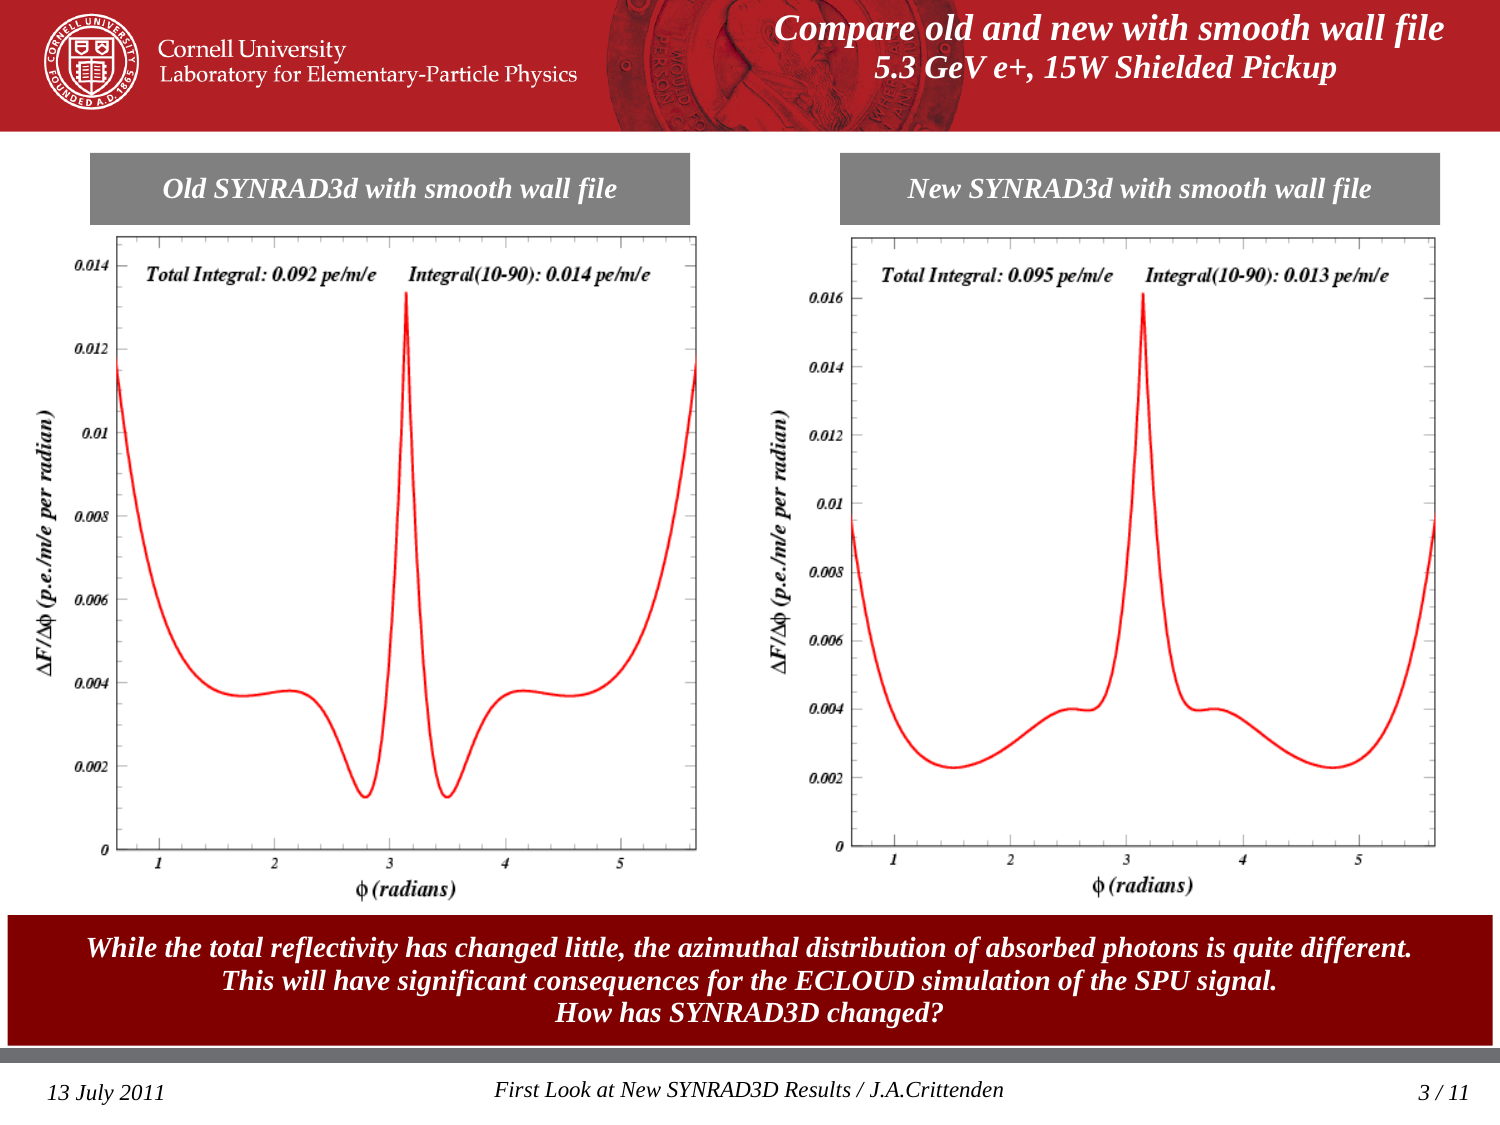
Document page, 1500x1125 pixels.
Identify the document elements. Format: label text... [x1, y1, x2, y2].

picture [763, 227, 1447, 904]
text_box Old SYNRAD3d with smooth wall file [90, 152, 691, 225]
picture [30, 227, 713, 904]
text_box Compare old and new with smooth wall file 5.3 GeV e+, 15W Shielded Pickup [712, 0, 1500, 113]
text_box New SYNRAD3d with smooth wall file [840, 152, 1441, 225]
picture [0, 0, 1500, 132]
text_box While the total reflectivity has changed little, the azimuthal distribution of absorbed photons is quite different. This will have significant consequences for the ECLOUD simulation of the SPU signal. How has SYNRAD3D changed? [7, 915, 1493, 1046]
